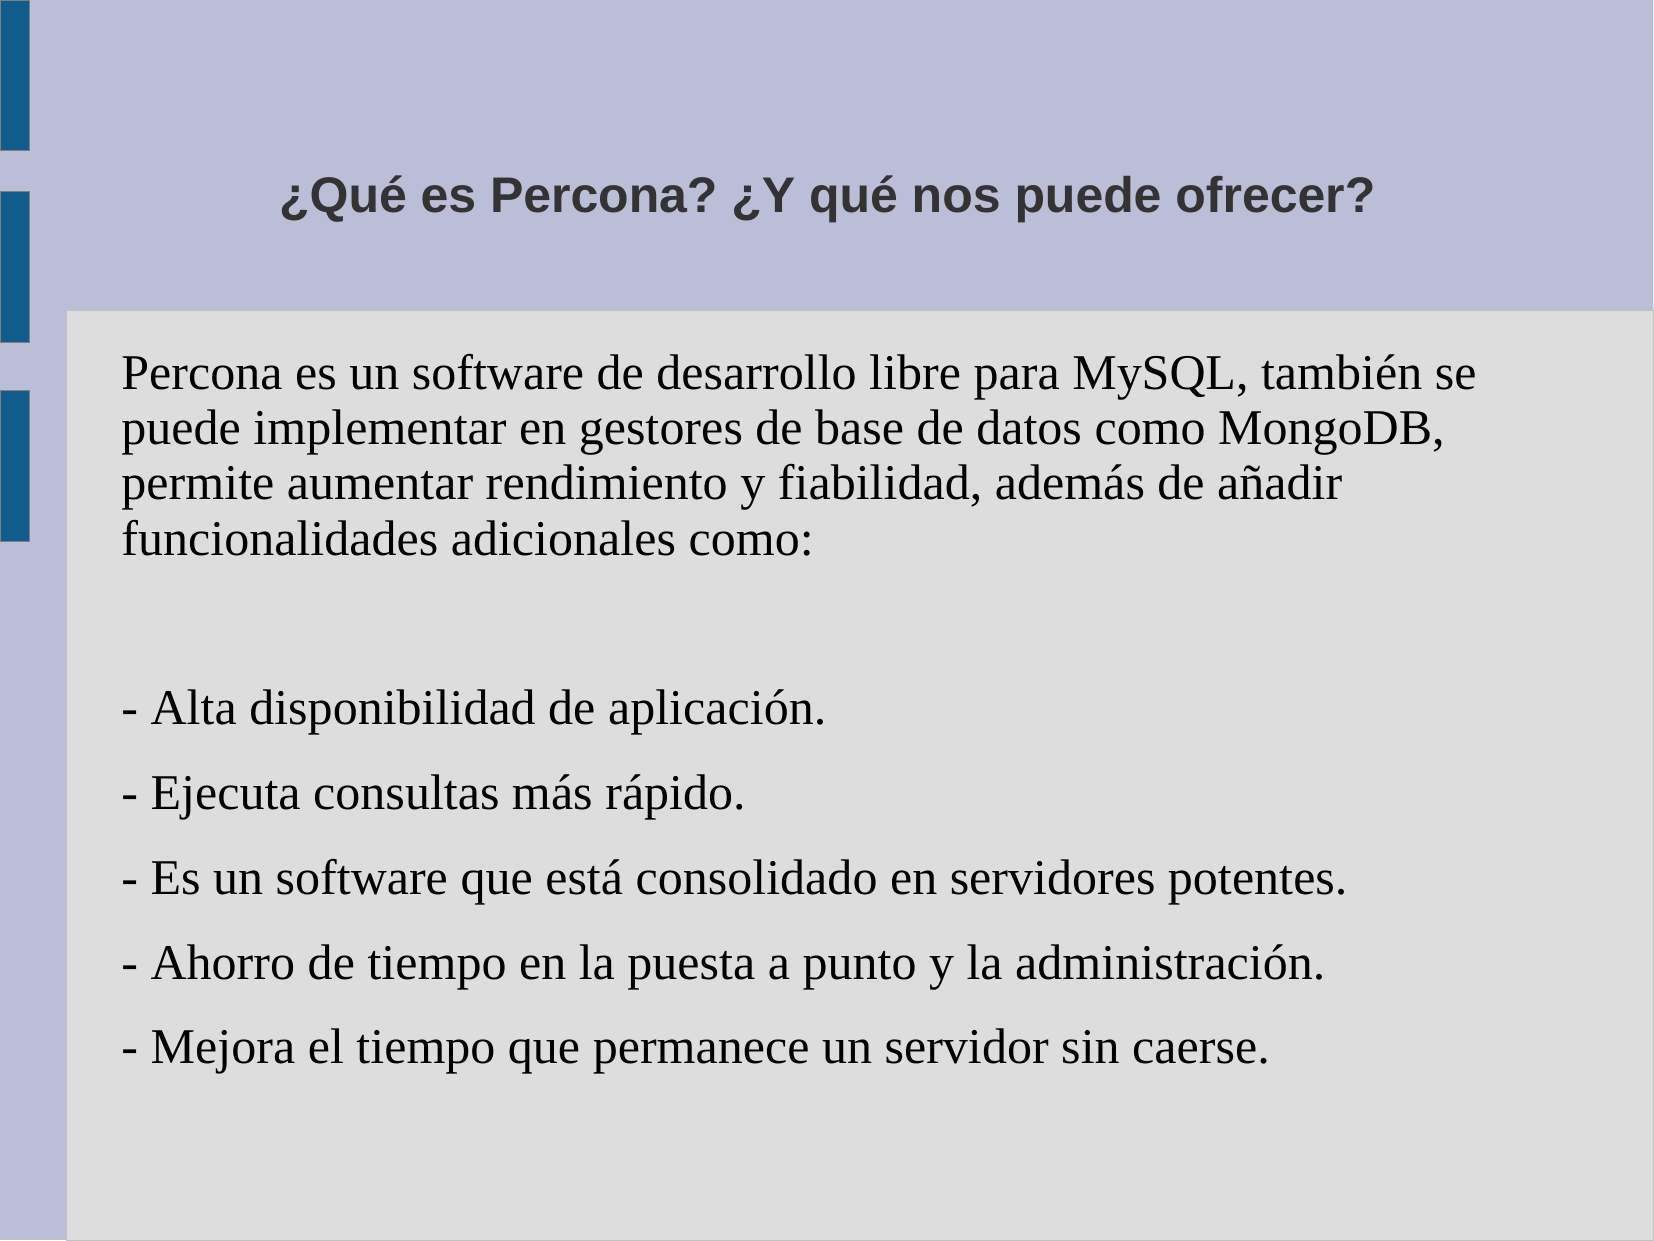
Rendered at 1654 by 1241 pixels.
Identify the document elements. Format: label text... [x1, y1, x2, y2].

title ¿Qué es Percona? ¿Y qué nos puede ofrecer? [121, 91, 1534, 299]
list Percona es un software de desarrollo libre para MySQL, también se puede implementar en gestores de base de datos como MongoDB, permite aumentar rendimiento y fiabilidad, además de añadir funcionalidades adicionales como: - Alta disponibilidad de aplicación. - Ejecuta consultas más rápido. - Es un software que está consolidado en servidores potentes. - Ahorro de tiempo en la puesta a punto y la administración. - Mejora el tiempo que permanece un servidor sin caerse. [121, 344, 1534, 1127]
